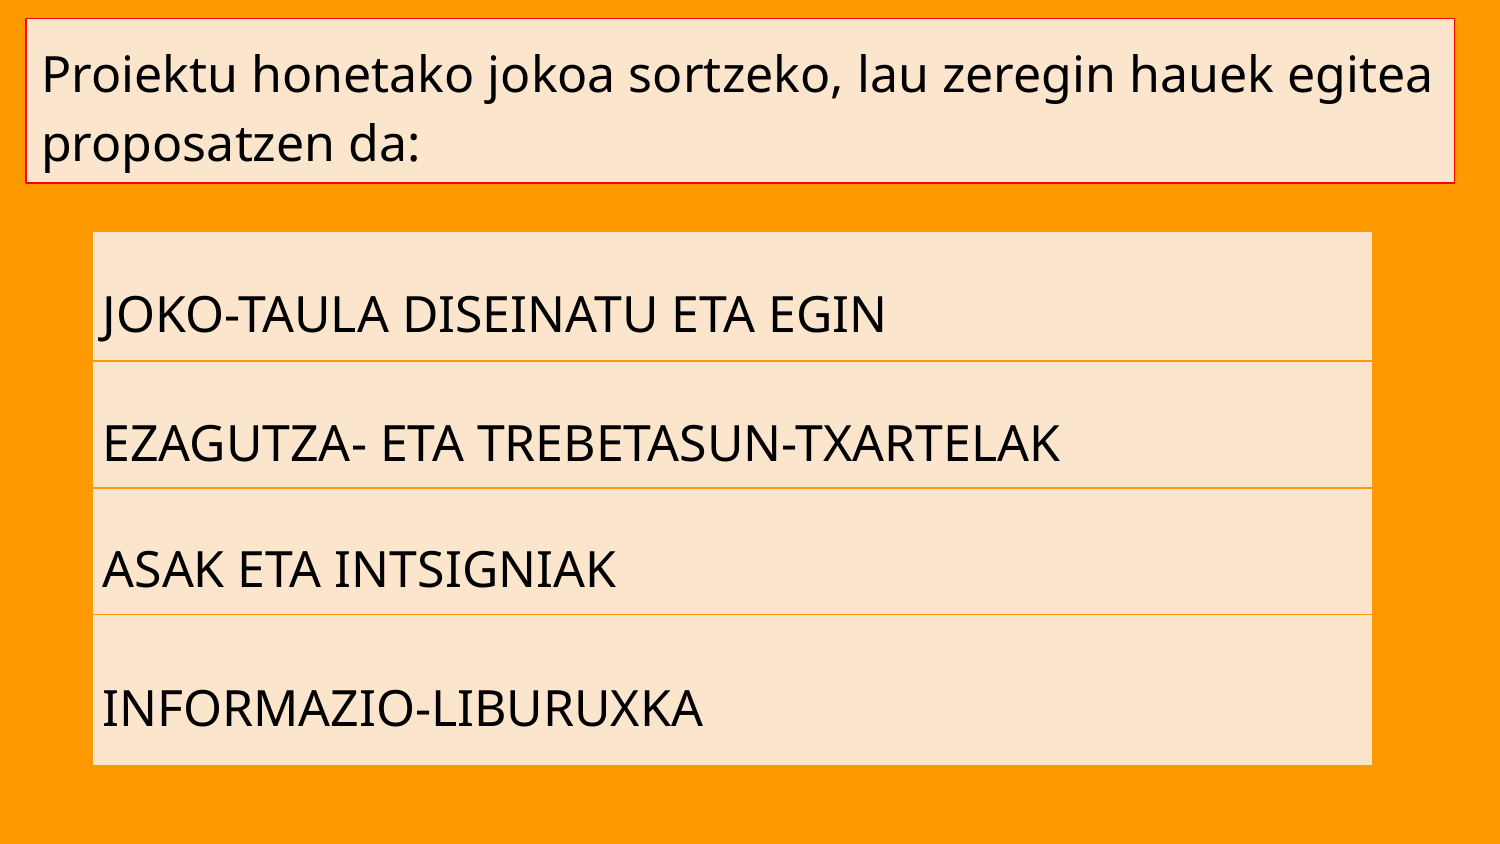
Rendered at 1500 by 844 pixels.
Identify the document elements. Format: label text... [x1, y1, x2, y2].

table_cell EZAGUTZA- ETA TREBETASUN-TXARTELAK [93, 362, 1372, 487]
text_box Proiektu honetako jokoa sortzeko, lau zeregin hauek egitea proposatzen da: [26, 18, 1455, 183]
table_header JOKO-TAULA DISEINATU ETA EGIN [93, 232, 1372, 360]
table_cell INFORMAZIO-LIBURUXKA [93, 615, 1372, 765]
table_cell ASAK ETA INTSIGNIAK [93, 489, 1372, 614]
